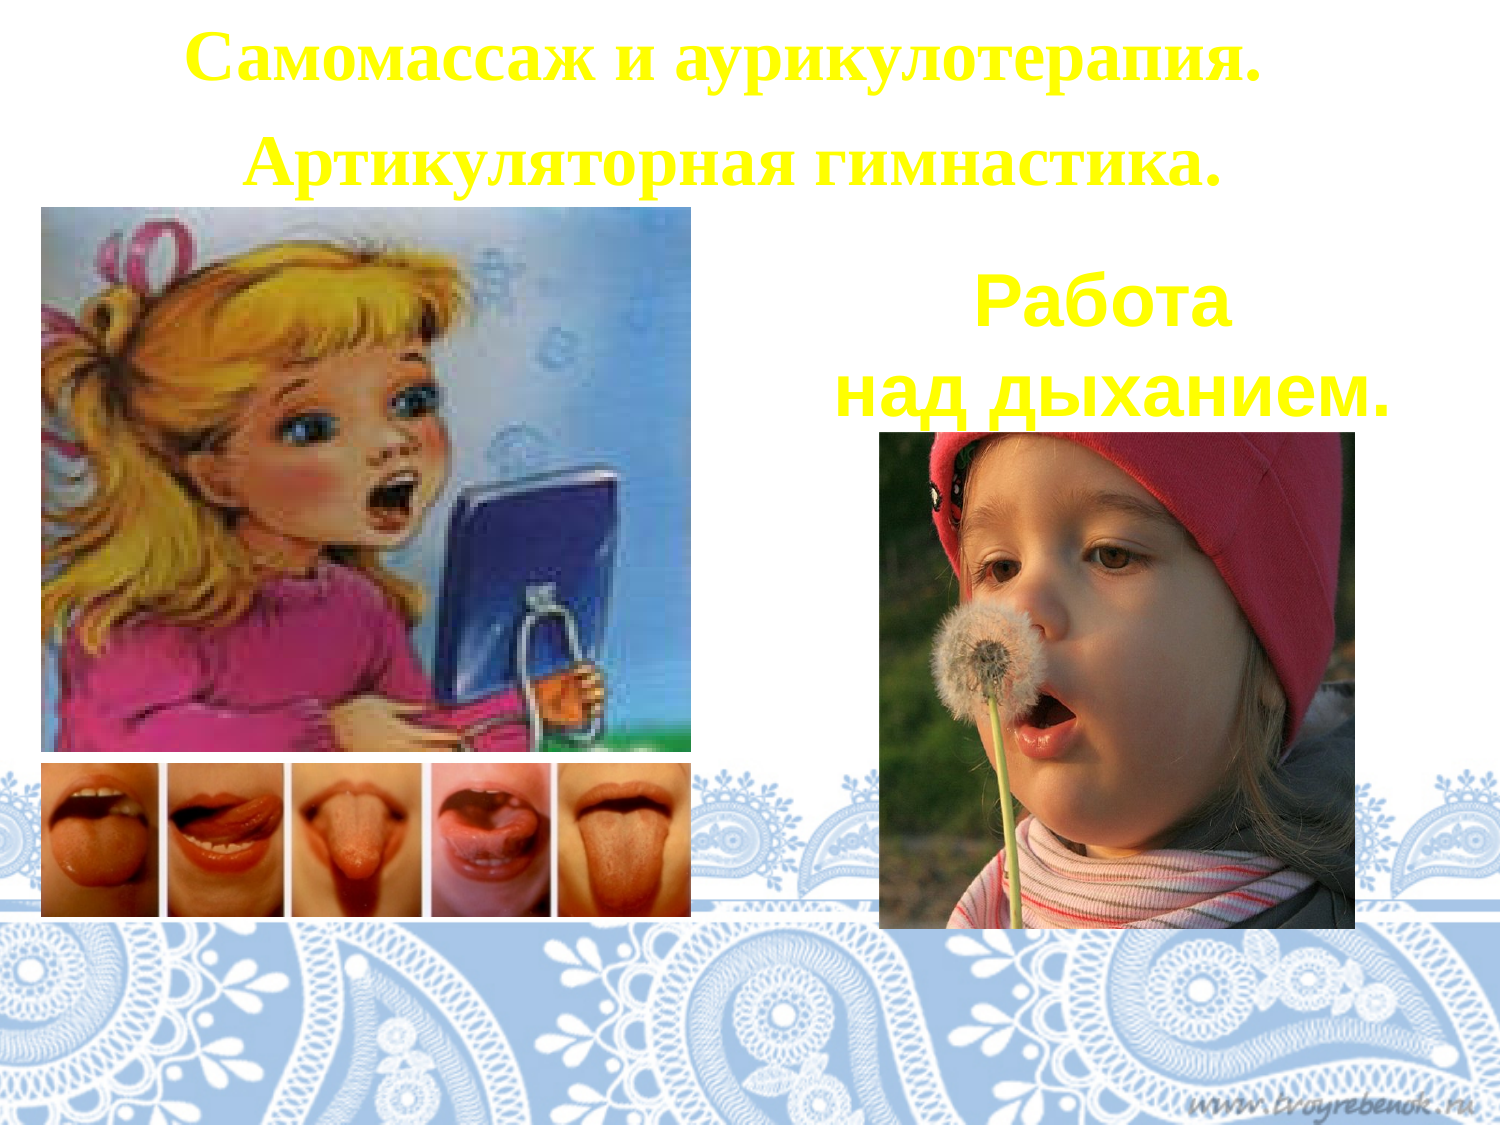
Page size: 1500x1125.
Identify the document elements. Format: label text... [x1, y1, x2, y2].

picture [0, 208, 1500, 1125]
list Самомассаж и аурикулотерапия. Артикуляторная гимнастика. [0, 0, 1500, 209]
text_box Работа над дыханием. [726, 243, 1500, 439]
